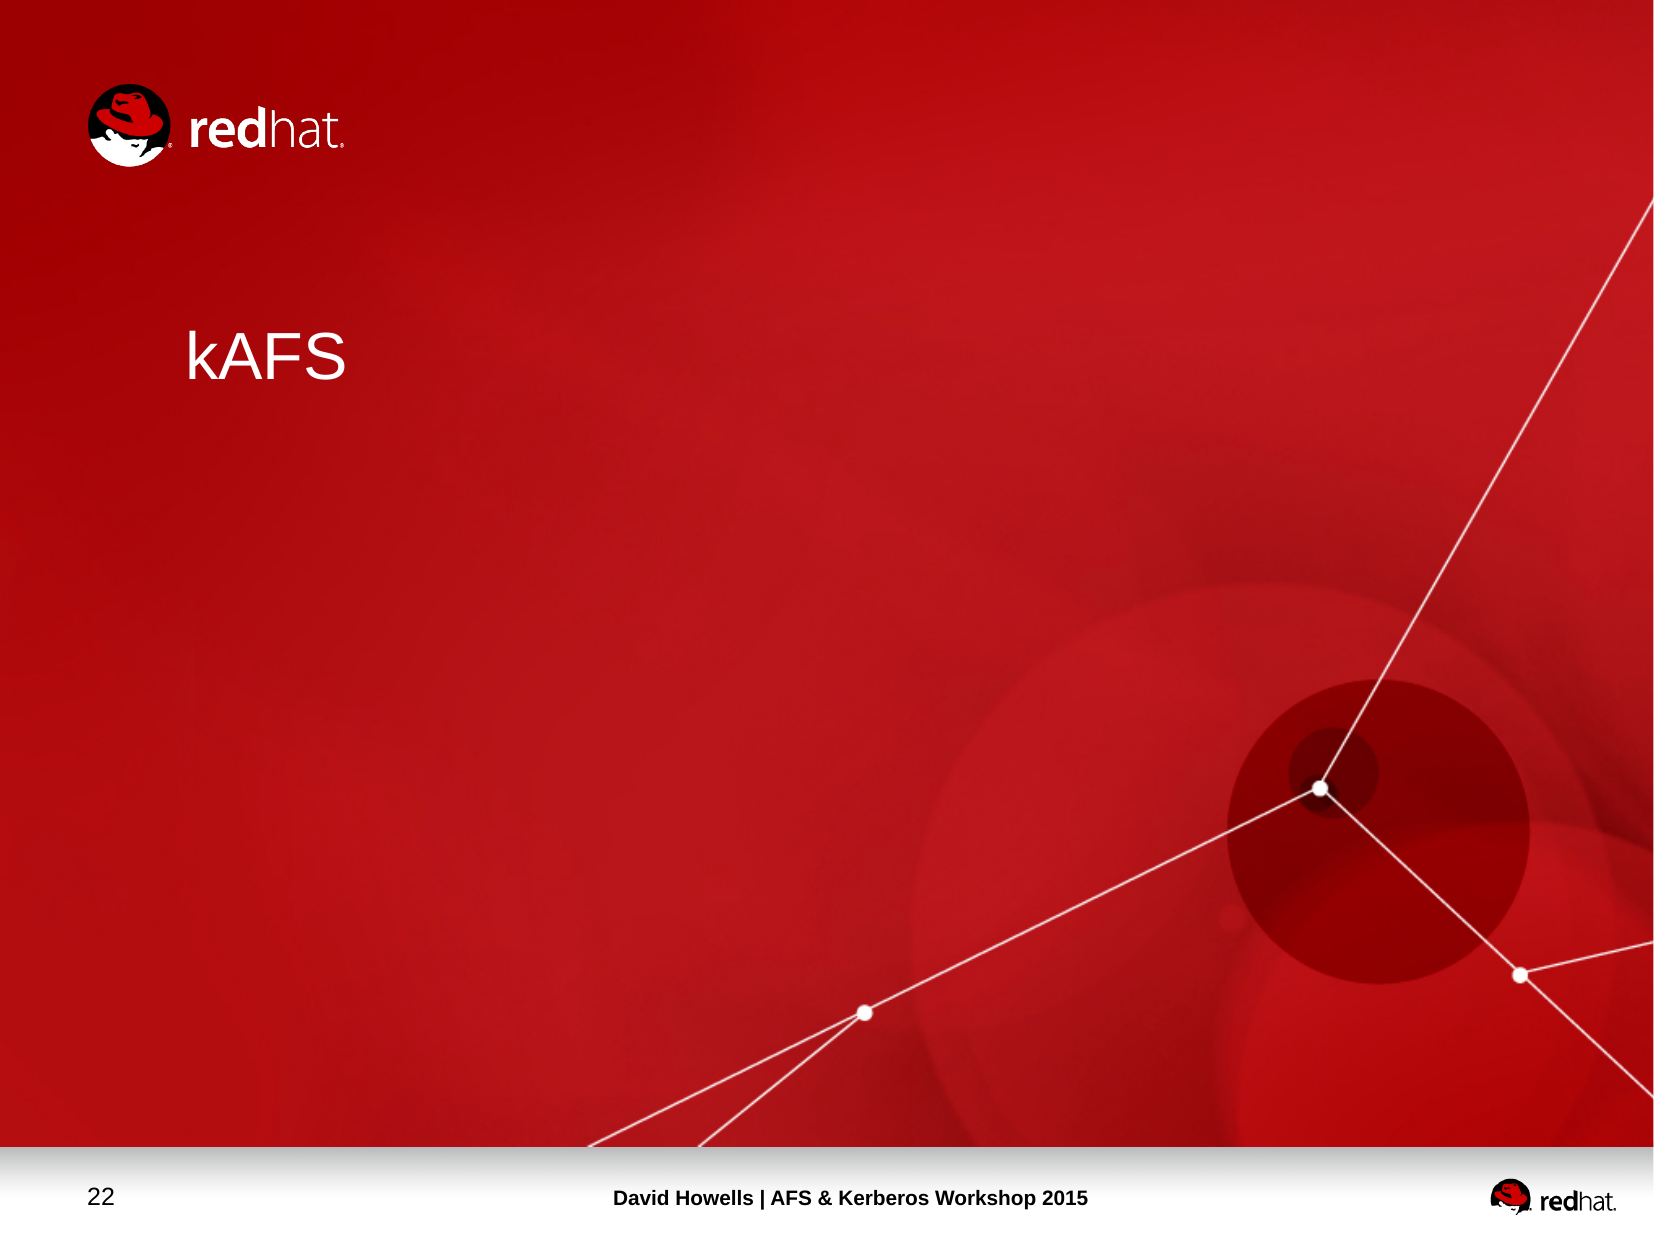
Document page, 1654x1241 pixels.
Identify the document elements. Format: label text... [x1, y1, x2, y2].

text_box kAFS [170, 273, 1408, 494]
picture [0, 0, 1654, 1241]
